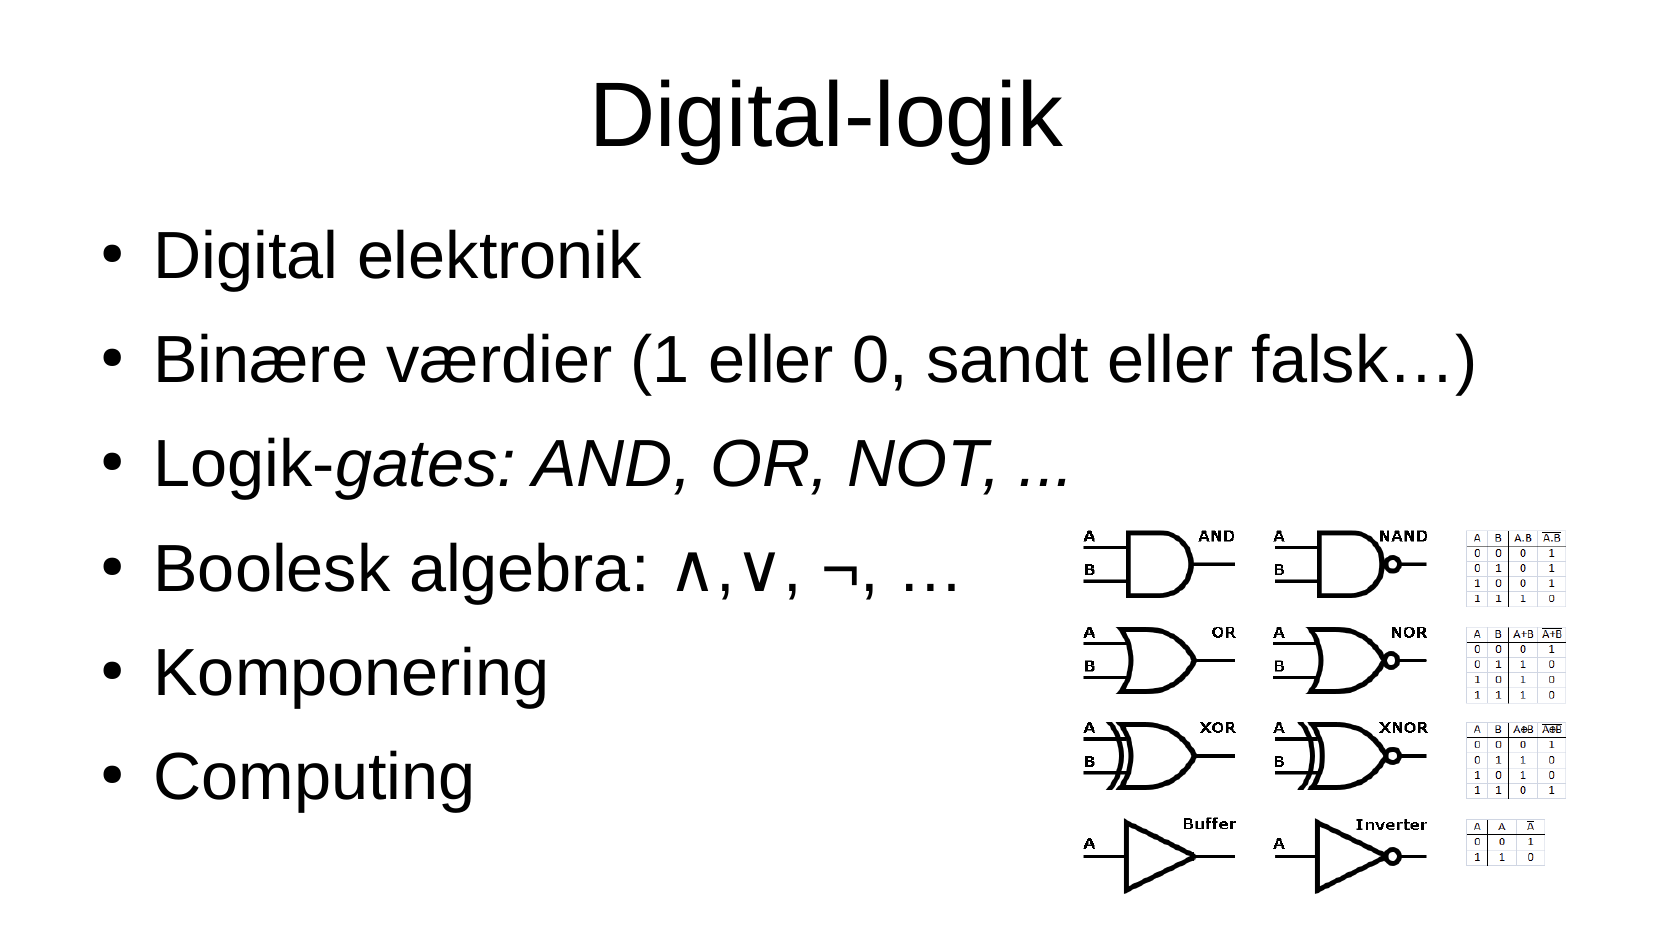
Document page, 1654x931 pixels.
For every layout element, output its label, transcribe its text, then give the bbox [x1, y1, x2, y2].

picture [1078, 525, 1571, 899]
list Digital elektronik Binære værdier (1 eller 0, sandt eller falsk…) Logik-gates: AND, OR, NOT, ... Boolesk algebra: ∧,∨, ¬, … Komponering Computing [82, 217, 1571, 863]
title Digital-logik [82, 37, 1571, 193]
